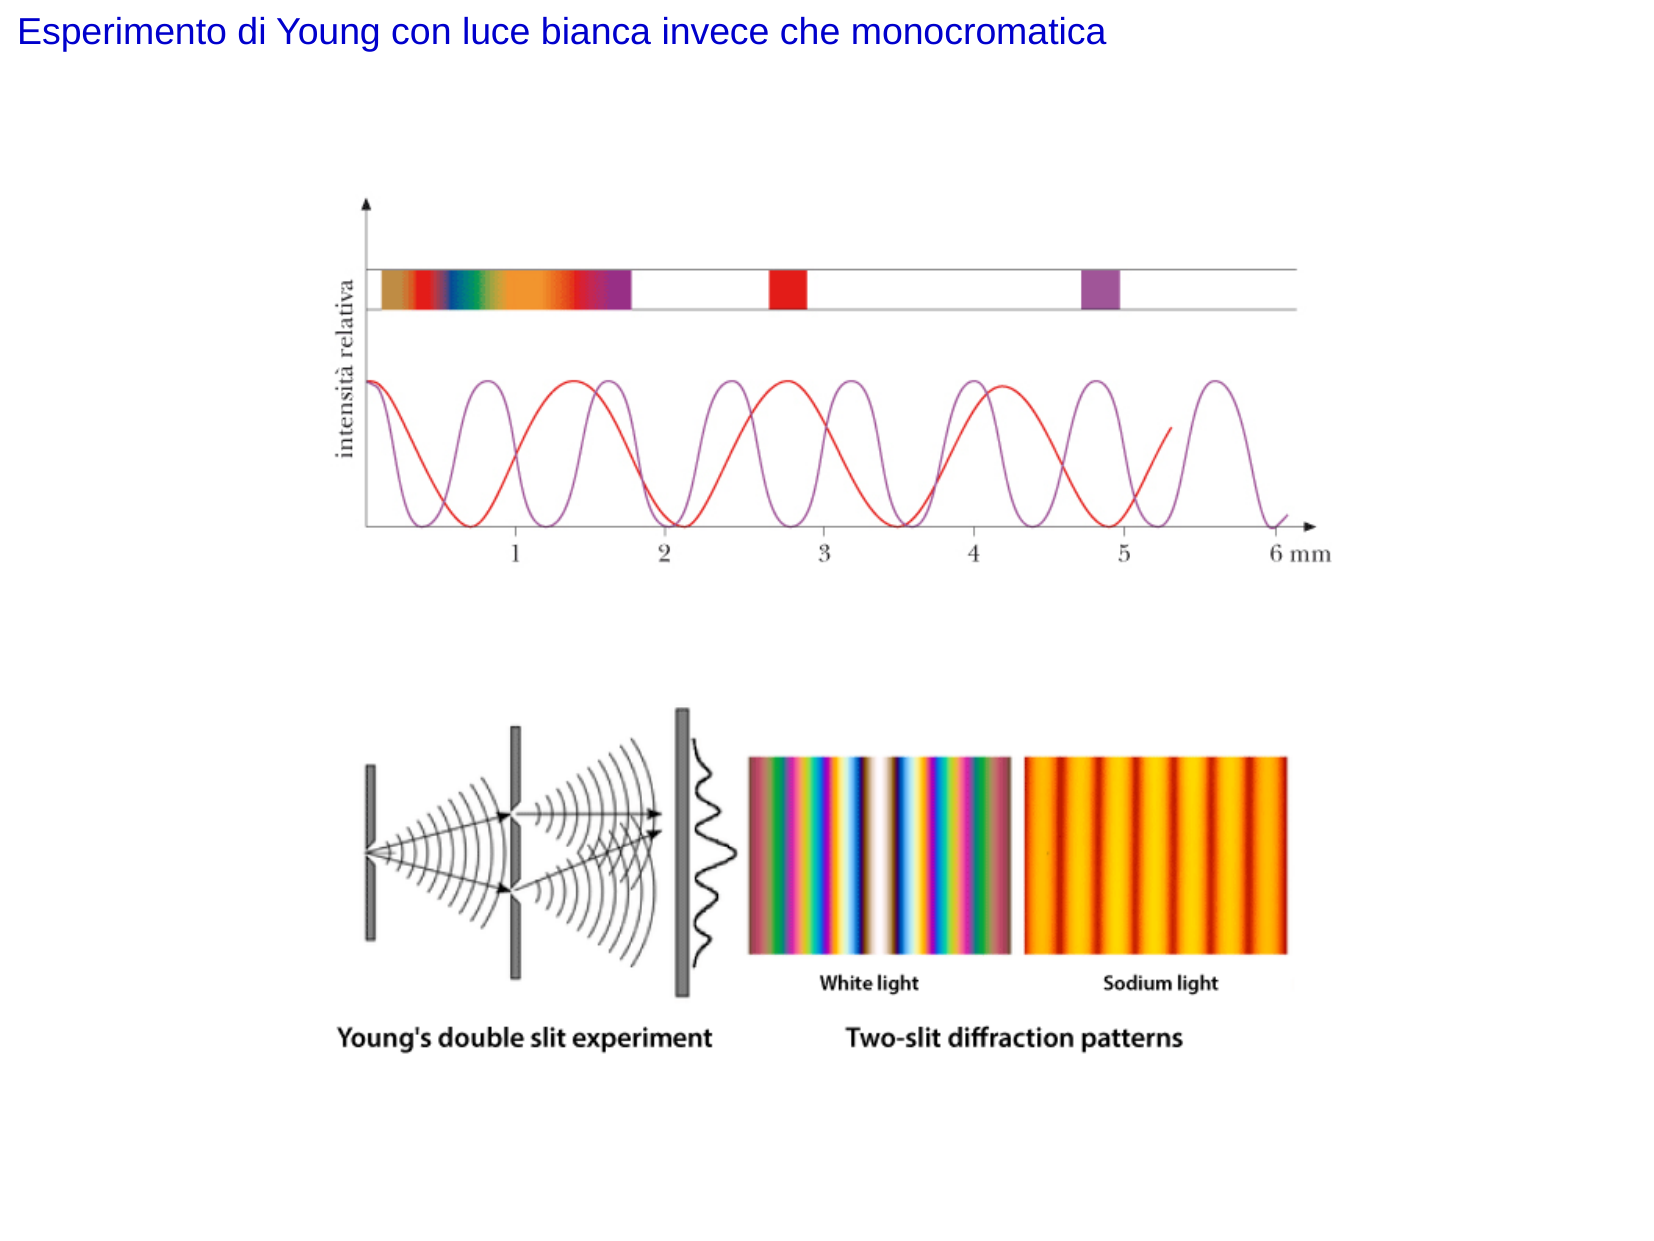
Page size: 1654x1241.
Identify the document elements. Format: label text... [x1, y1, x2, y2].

text_box Esperimento di Young con luce bianca invece che monocromatica [2, 3, 1396, 61]
picture [304, 186, 1349, 578]
picture [240, 681, 1413, 1096]
